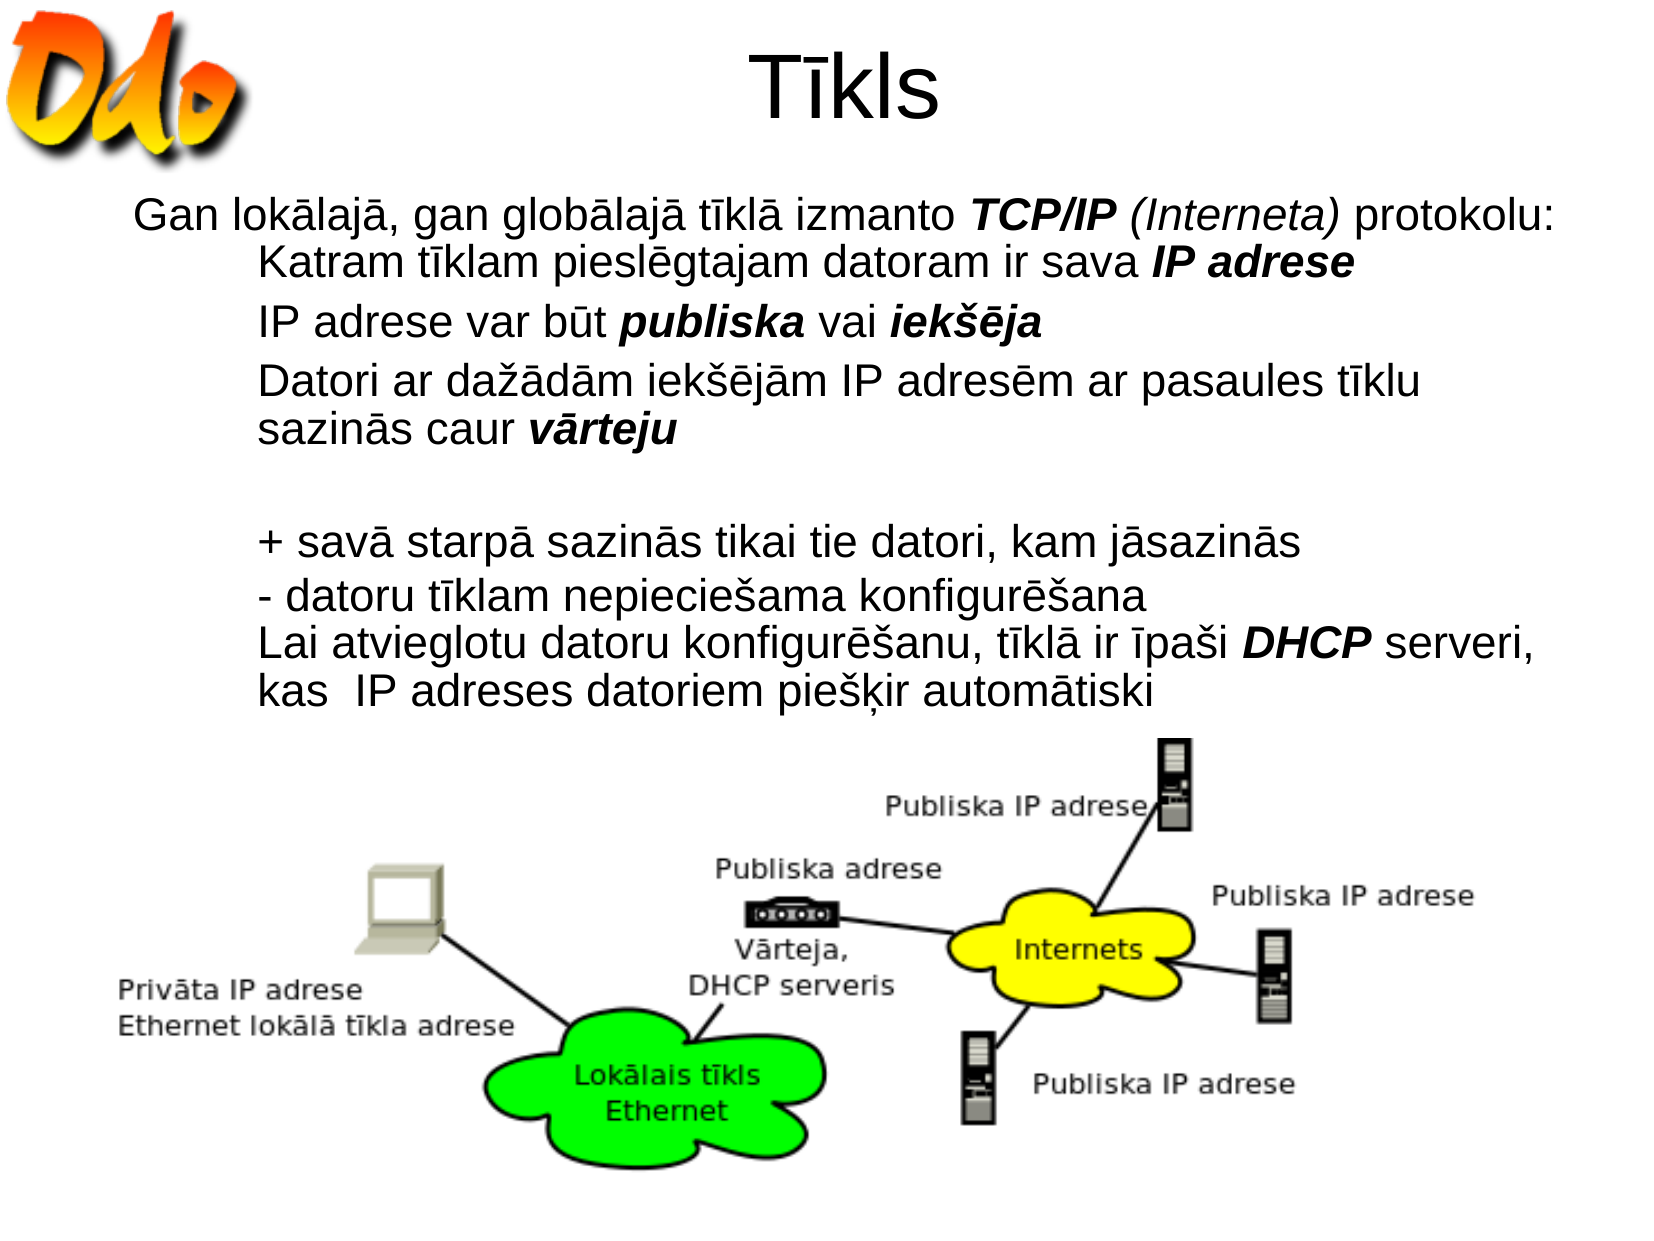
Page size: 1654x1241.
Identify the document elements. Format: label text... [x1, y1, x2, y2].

picture [5, 6, 263, 178]
list Gan lokālajā, gan globālajā tīklā izmanto TCP/IP (Interneta) protokolu: Katram tīklam pieslēgtajam datoram ir sava IP adrese IP adrese var būt publiska vai iekšēja Datori ar dažādām iekšējām IP adresēm ar pasaules tīklu sazinās caur vārteju + savā starpā sazinās tikai tie datori, kam jāsazinās - datoru tīklam nepieciešama konfigurēšana Lai atvieglotu datoru konfigurēšanu, tīklā ir īpaši DHCP serveri, kas IP adreses datoriem piešķir automātiski [76, 188, 1563, 821]
picture [118, 738, 1478, 1175]
title Tīkls [70, 39, 1619, 142]
